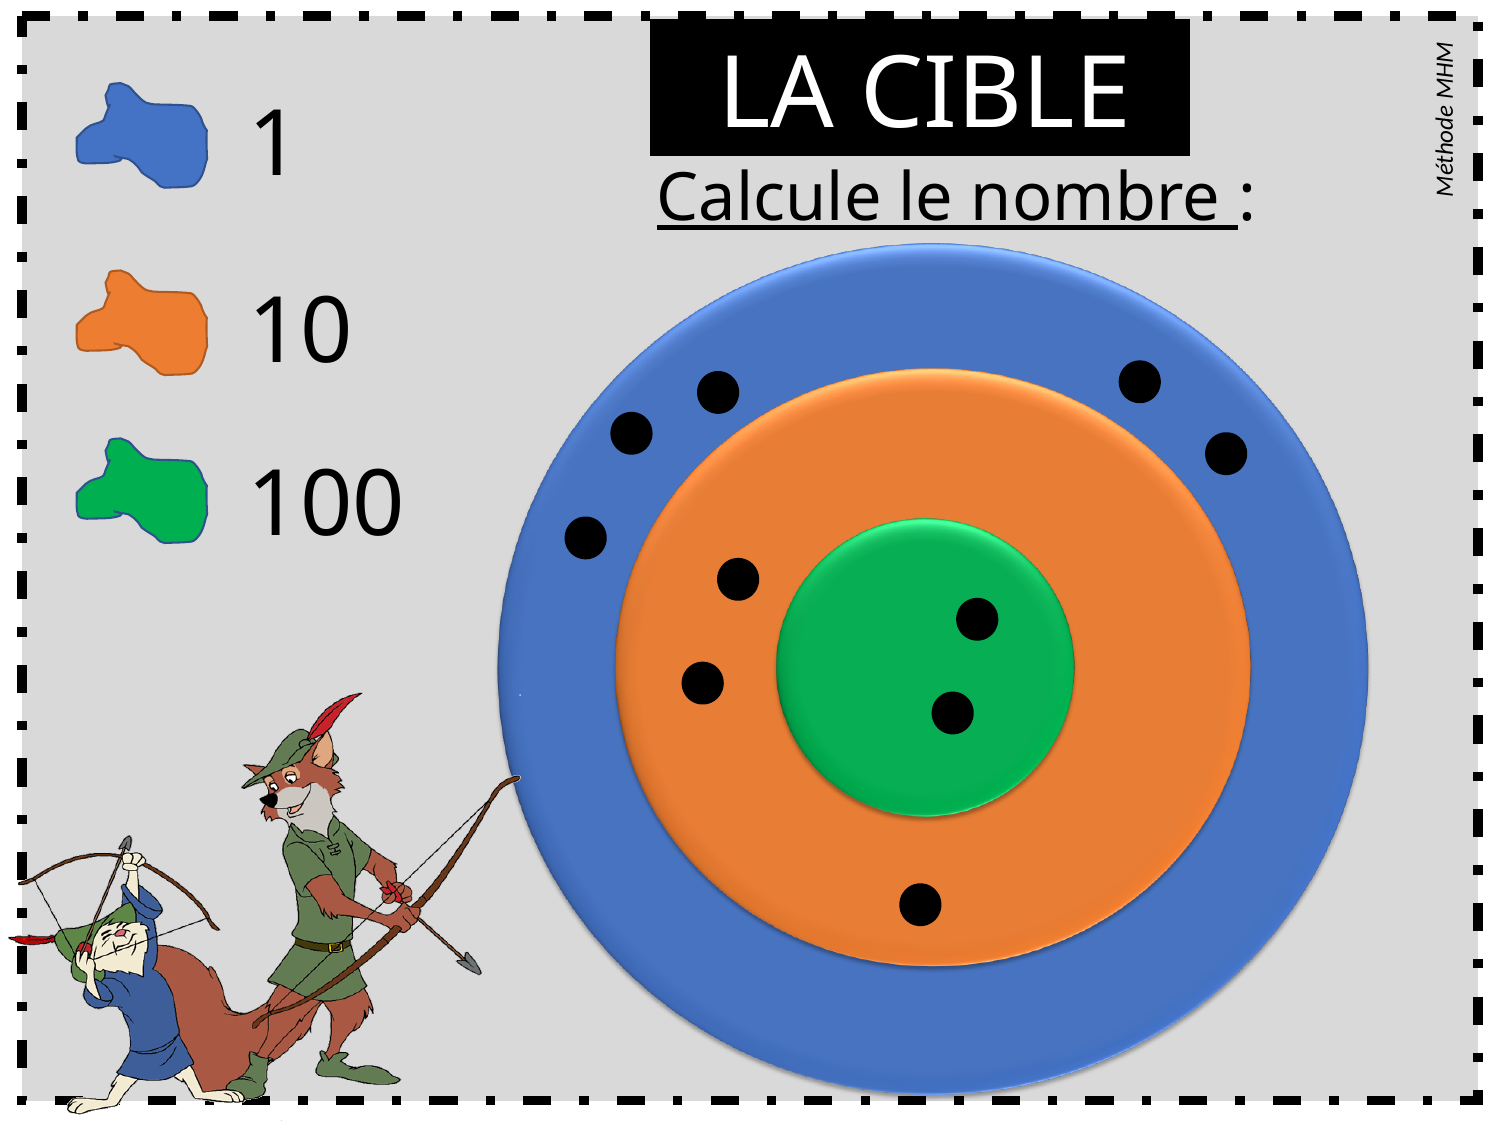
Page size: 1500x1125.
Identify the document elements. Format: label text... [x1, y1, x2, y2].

text_box [957, 598, 998, 640]
text_box [682, 662, 723, 704]
text_box [900, 884, 941, 926]
text_box [565, 517, 606, 559]
text_box LA CIBLE [651, 20, 1189, 155]
text_box Calcule le nombre : [642, 146, 1271, 241]
text_box [22, 16, 1478, 1101]
text_box 10 [233, 263, 369, 388]
text_box 100 [233, 436, 421, 561]
text_box [1119, 361, 1160, 403]
text_box [718, 558, 759, 600]
text_box [611, 412, 652, 454]
text_box [698, 372, 739, 413]
picture [0, 239, 1375, 1121]
text_box [1206, 433, 1247, 475]
text_box Méthode MHM [1420, 27, 1465, 212]
text_box [932, 692, 973, 734]
text_box 1 [233, 76, 316, 201]
